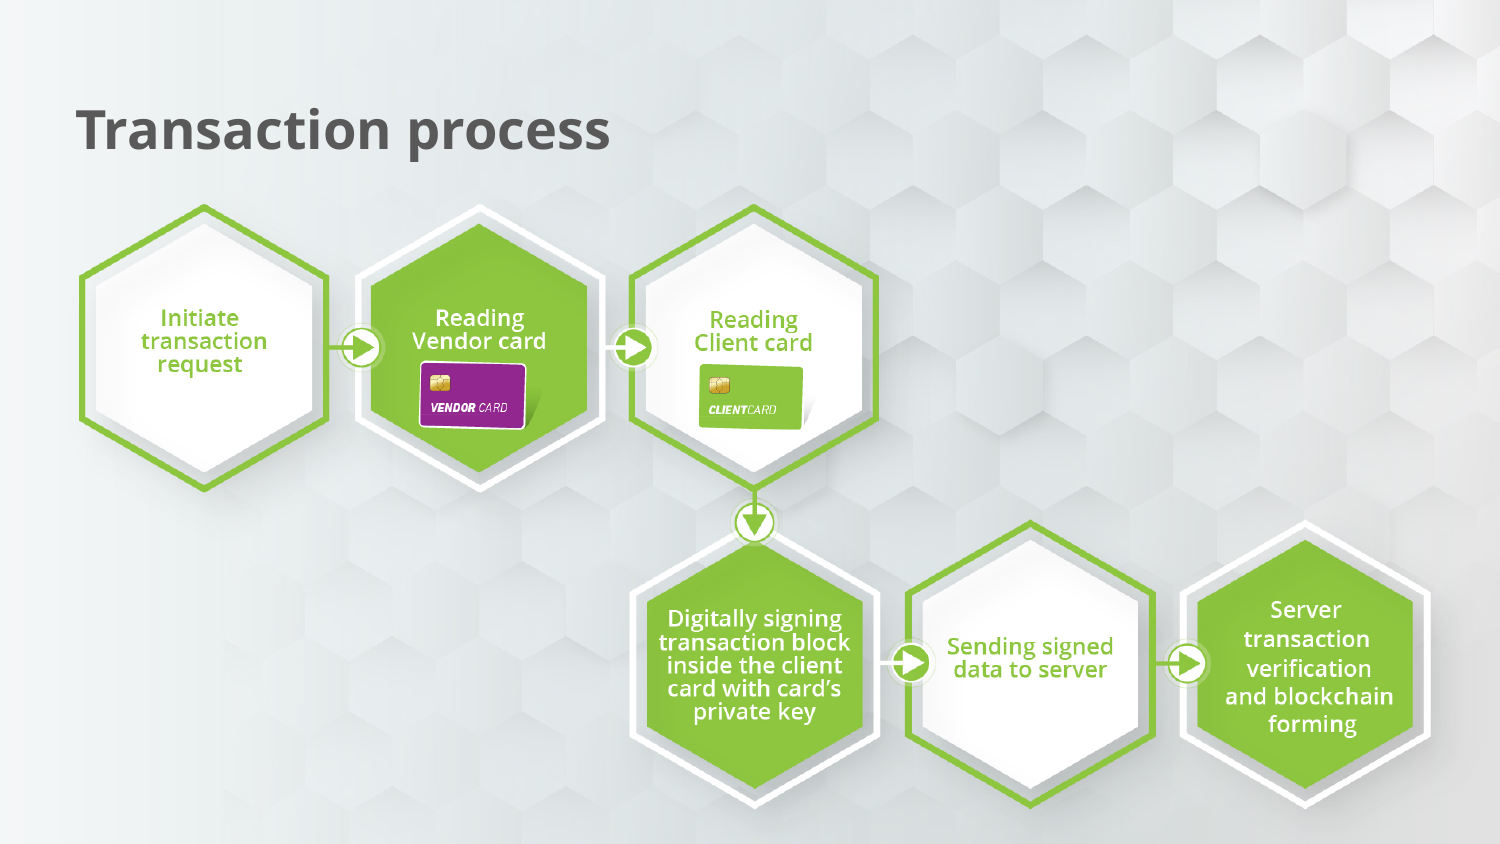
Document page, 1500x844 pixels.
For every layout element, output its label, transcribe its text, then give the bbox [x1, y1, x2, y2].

title Transaction process [60, 80, 1314, 169]
picture [0, 0, 1500, 844]
